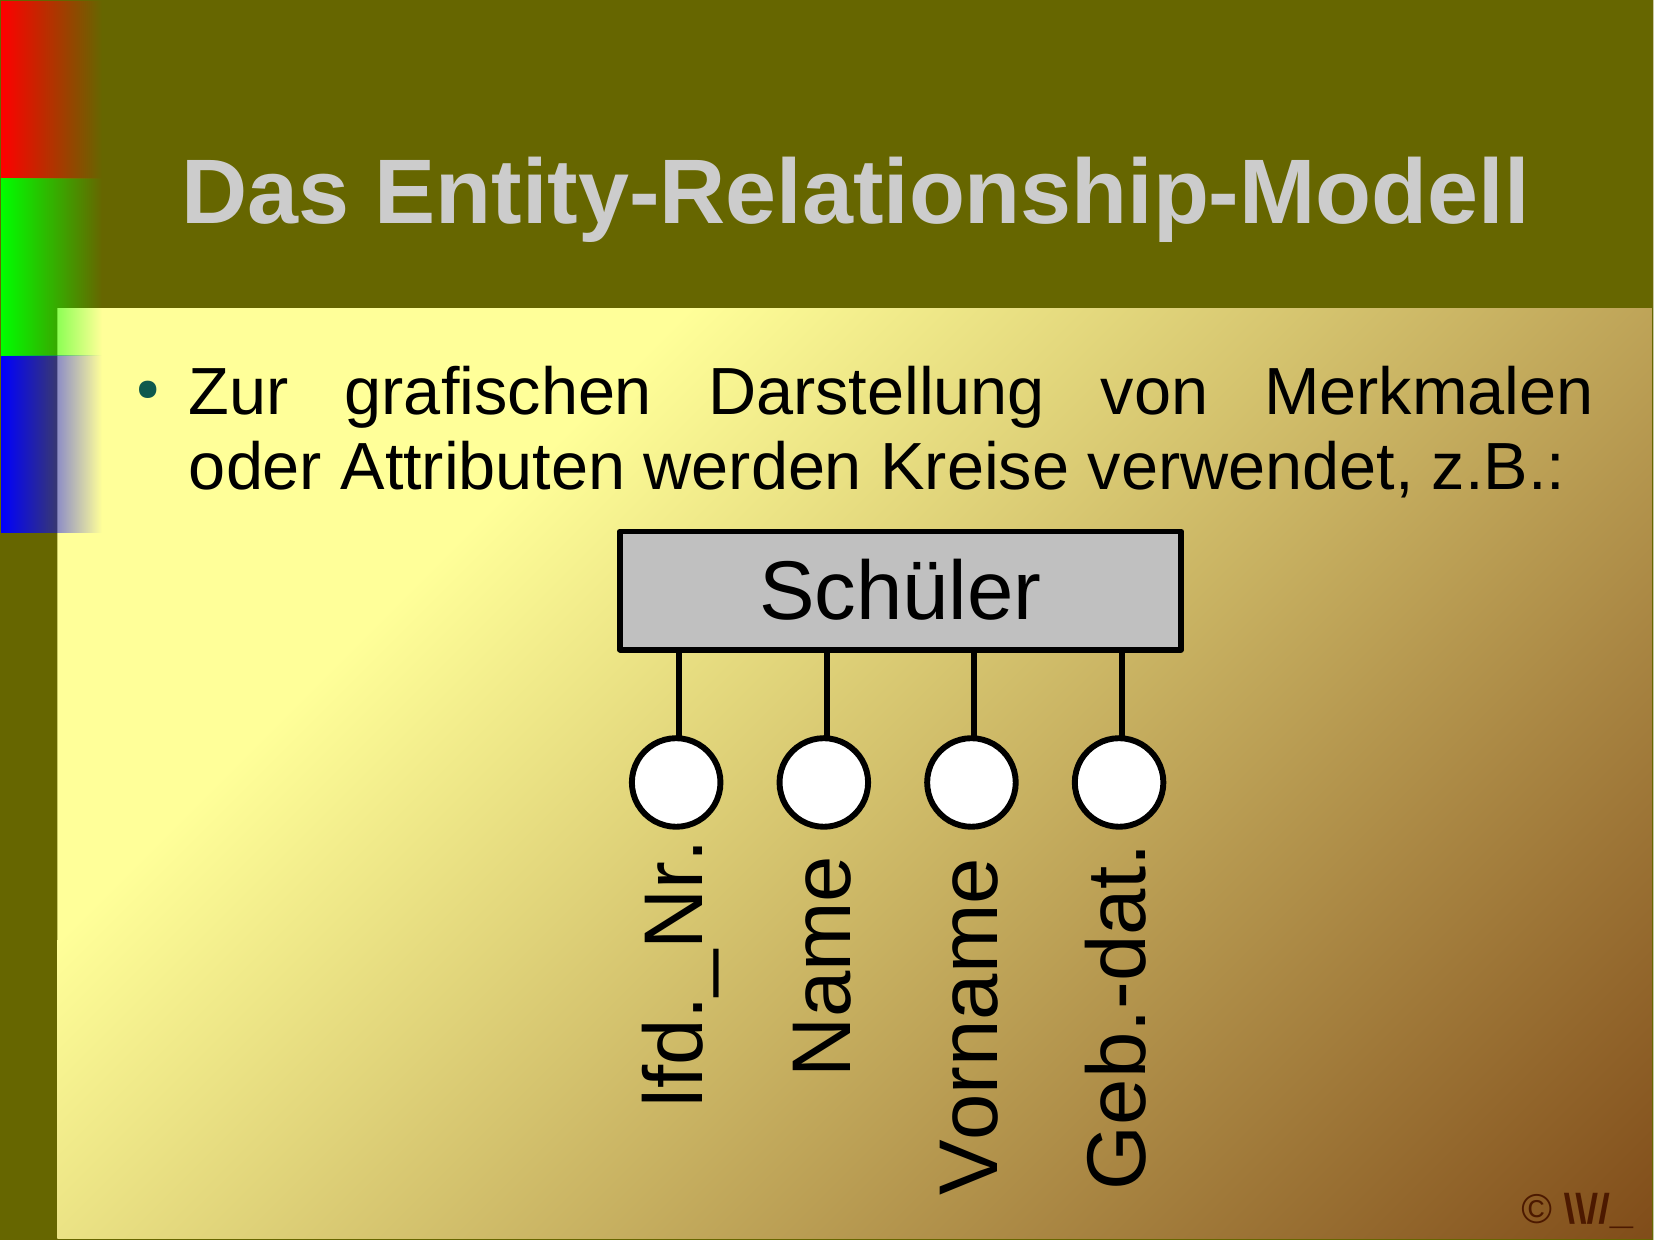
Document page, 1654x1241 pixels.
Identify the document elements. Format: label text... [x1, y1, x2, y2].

title Das Entity-Relationship-Modell [118, 88, 1595, 296]
list Zur grafischen Darstellung von Merkmalen oder Attributen werden Kreise verwendet, z.B.: [118, 354, 1595, 1182]
text_box Schüler [620, 531, 1182, 650]
text_box Name [767, 826, 886, 1093]
text_box [1074, 738, 1164, 826]
text_box Geb.-dat. [1062, 826, 1182, 1205]
text_box Vorname [915, 826, 1034, 1211]
text_box [927, 738, 1016, 826]
text_box [631, 738, 721, 797]
text_box lfd._Nr. [620, 797, 739, 1123]
text_box [779, 738, 869, 826]
